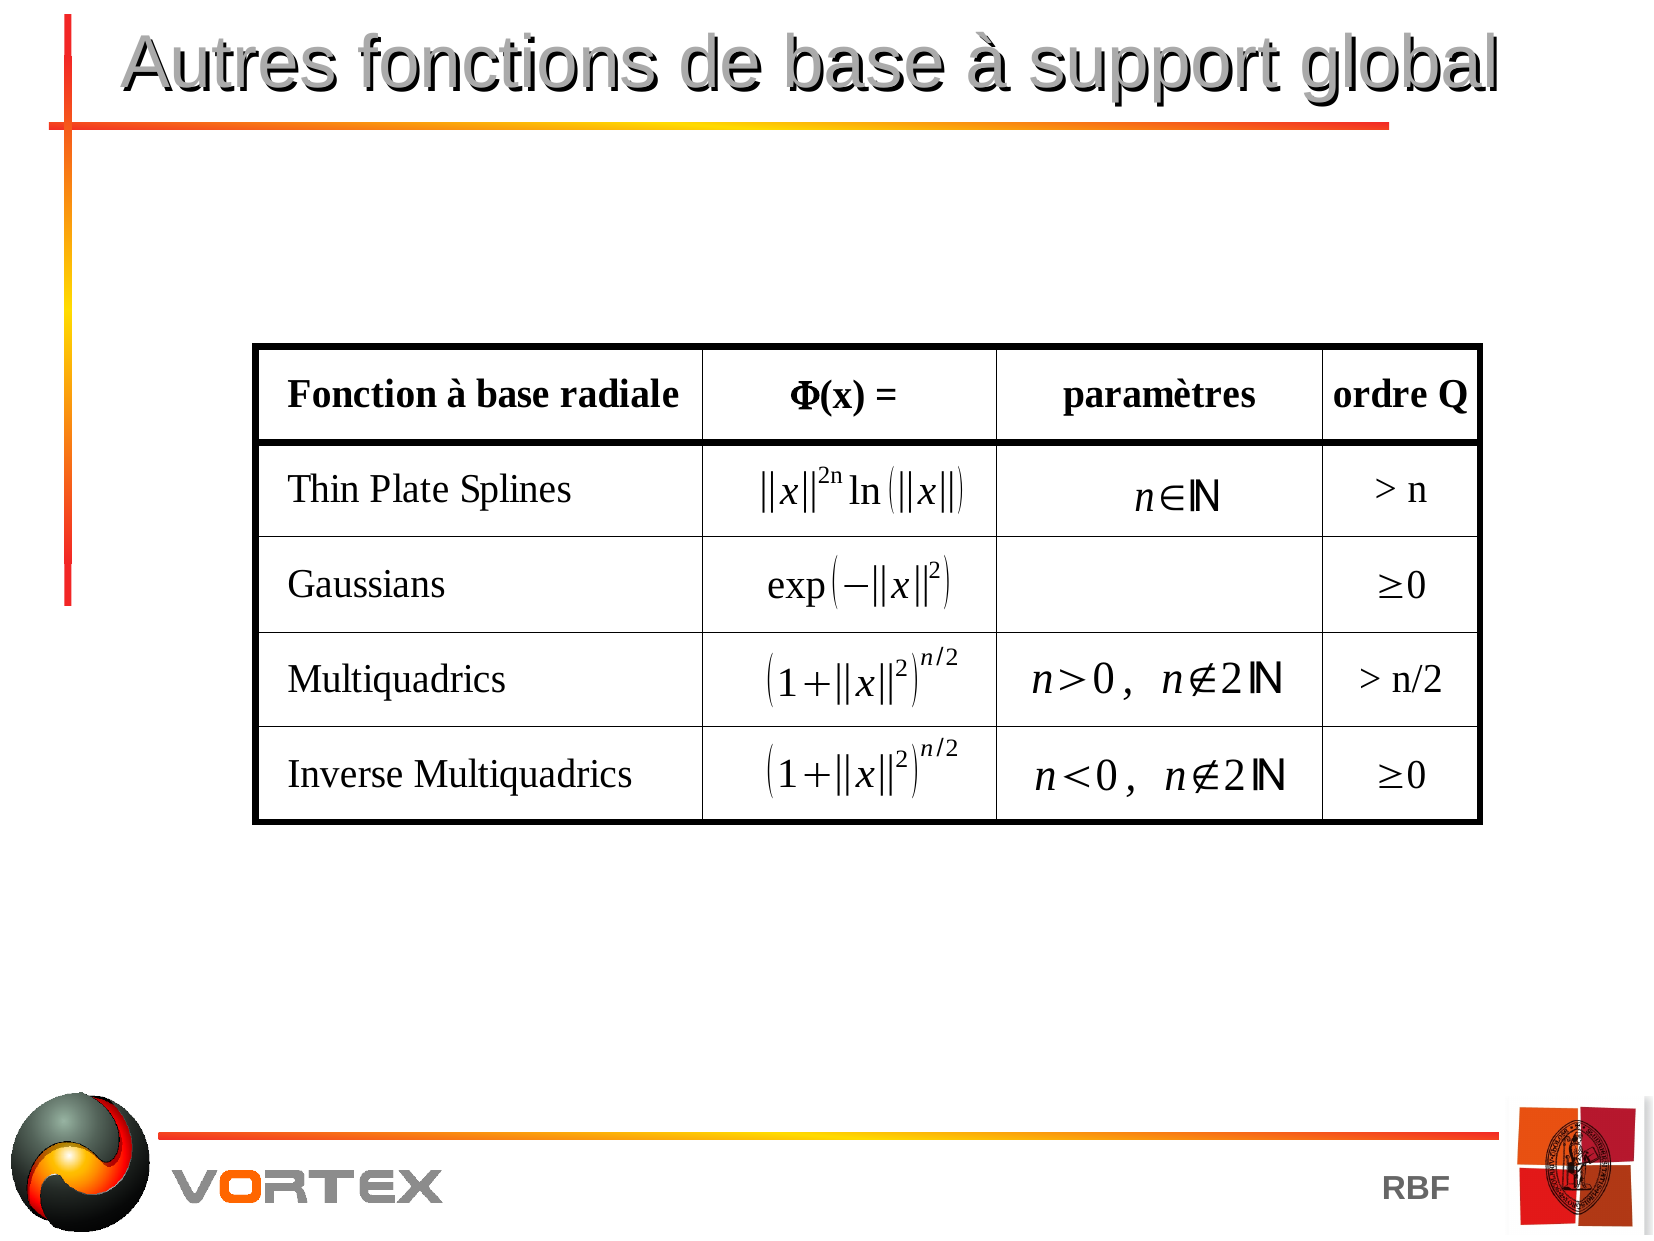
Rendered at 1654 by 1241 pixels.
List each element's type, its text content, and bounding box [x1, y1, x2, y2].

chart [250, 341, 1623, 852]
picture [1505, 1096, 1653, 1235]
picture [11, 1092, 443, 1232]
title Autres fonctions de base à support global [82, 4, 1538, 120]
